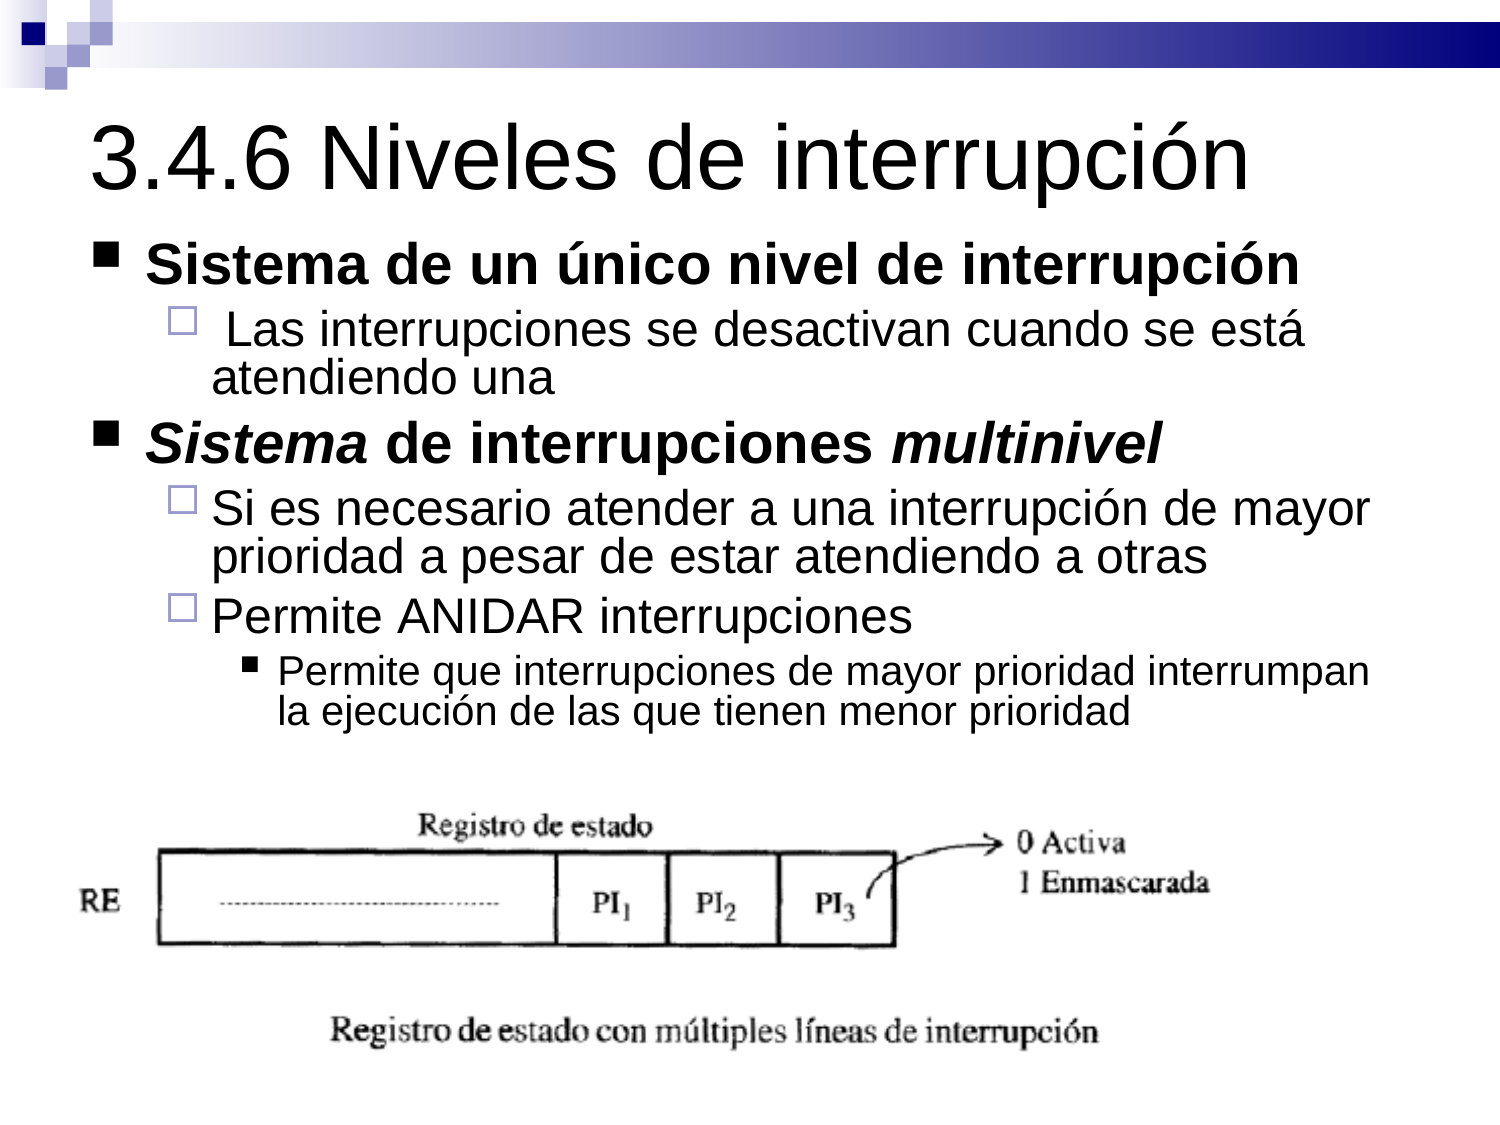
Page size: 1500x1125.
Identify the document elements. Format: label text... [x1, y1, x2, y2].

title 3.4.6 Niveles de interrupción [75, 74, 1426, 231]
list Sistema de un único nivel de interrupción Las interrupciones se desactivan cuando se está atendiendo una Sistema de interrupciones multinivel Si es necesario atender a una interrupción de mayor prioridad a pesar de estar atendiendo a otras Permite ANIDAR interrupciones Permite que interrupciones de mayor prioridad interrumpan la ejecución de las que tienen menor prioridad [75, 231, 1426, 776]
picture [41, 751, 1235, 1096]
